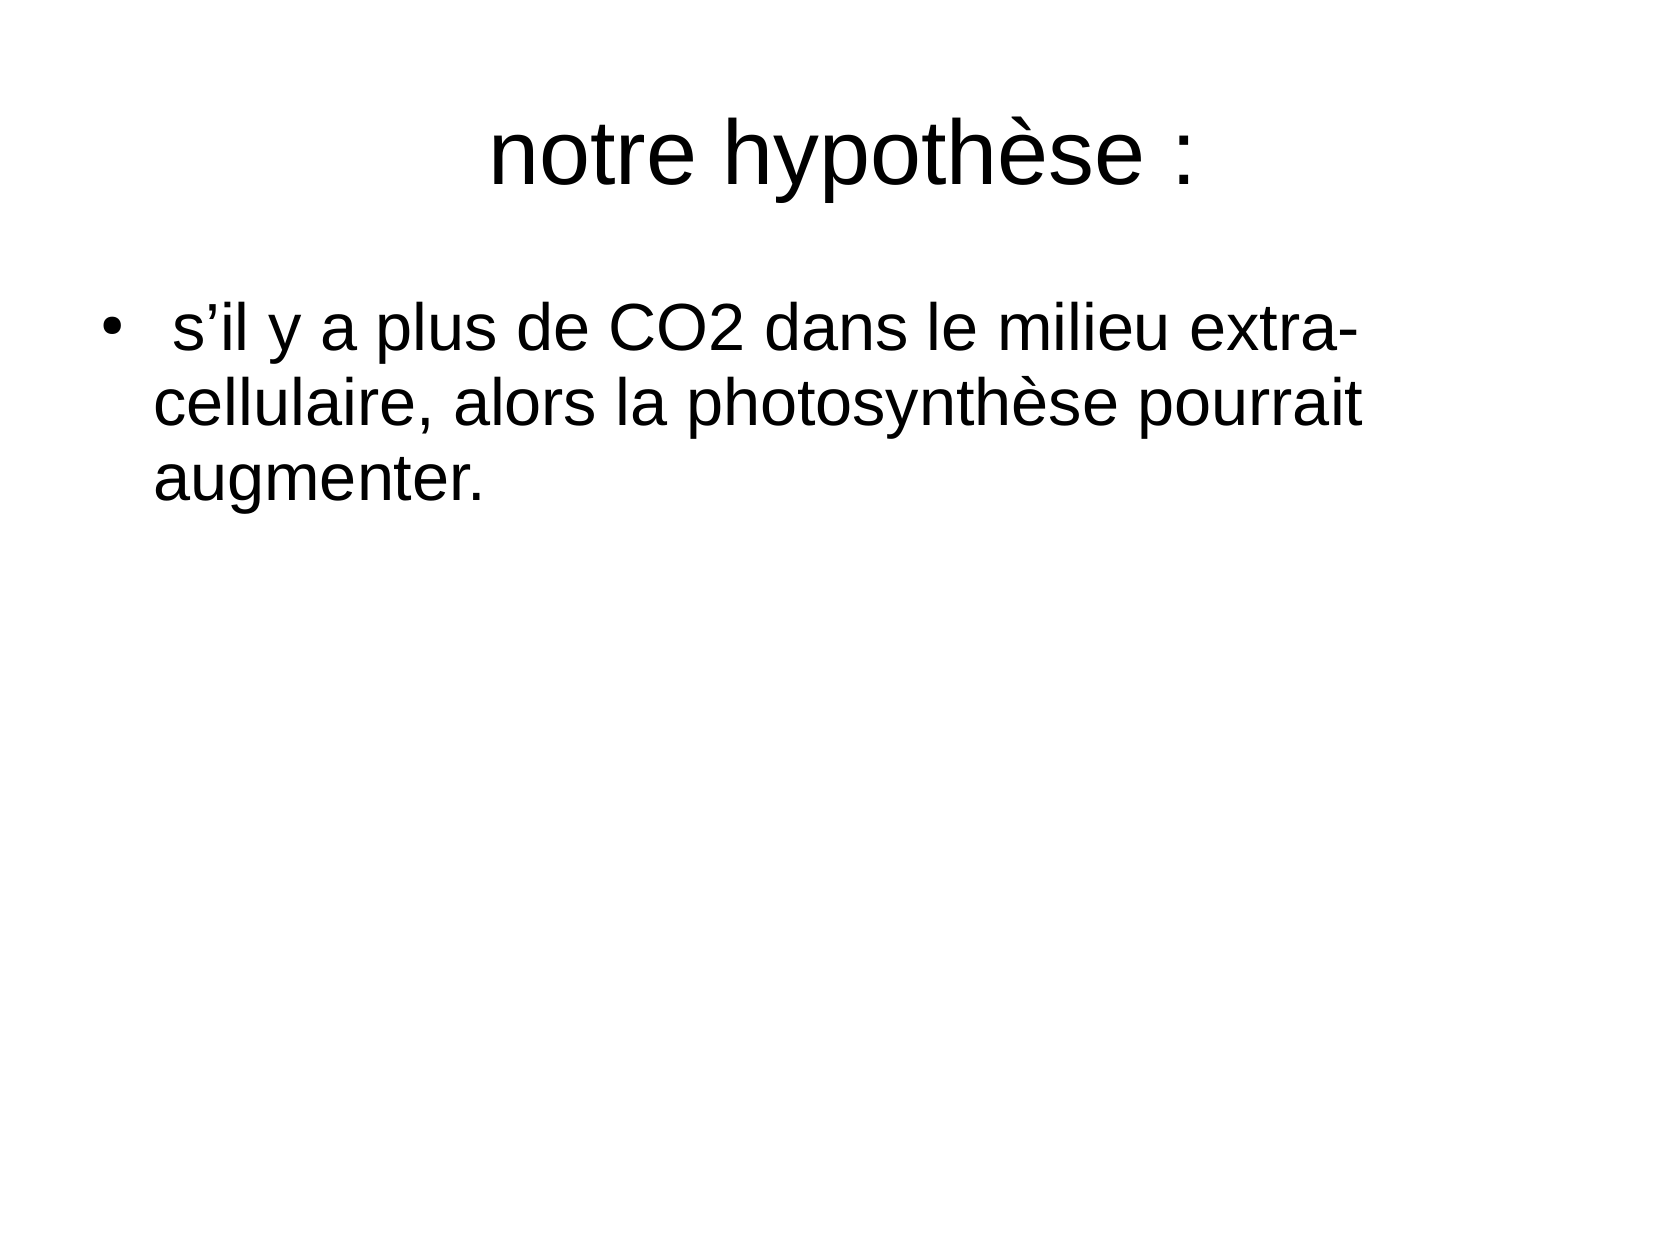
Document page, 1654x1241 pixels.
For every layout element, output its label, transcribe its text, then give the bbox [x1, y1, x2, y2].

list s’il y a plus de CO2 dans le milieu extra-cellulaire, alors la photosynthèse pourrait augmenter. [82, 290, 1571, 1109]
title notre hypothèse : [82, 49, 1571, 257]
